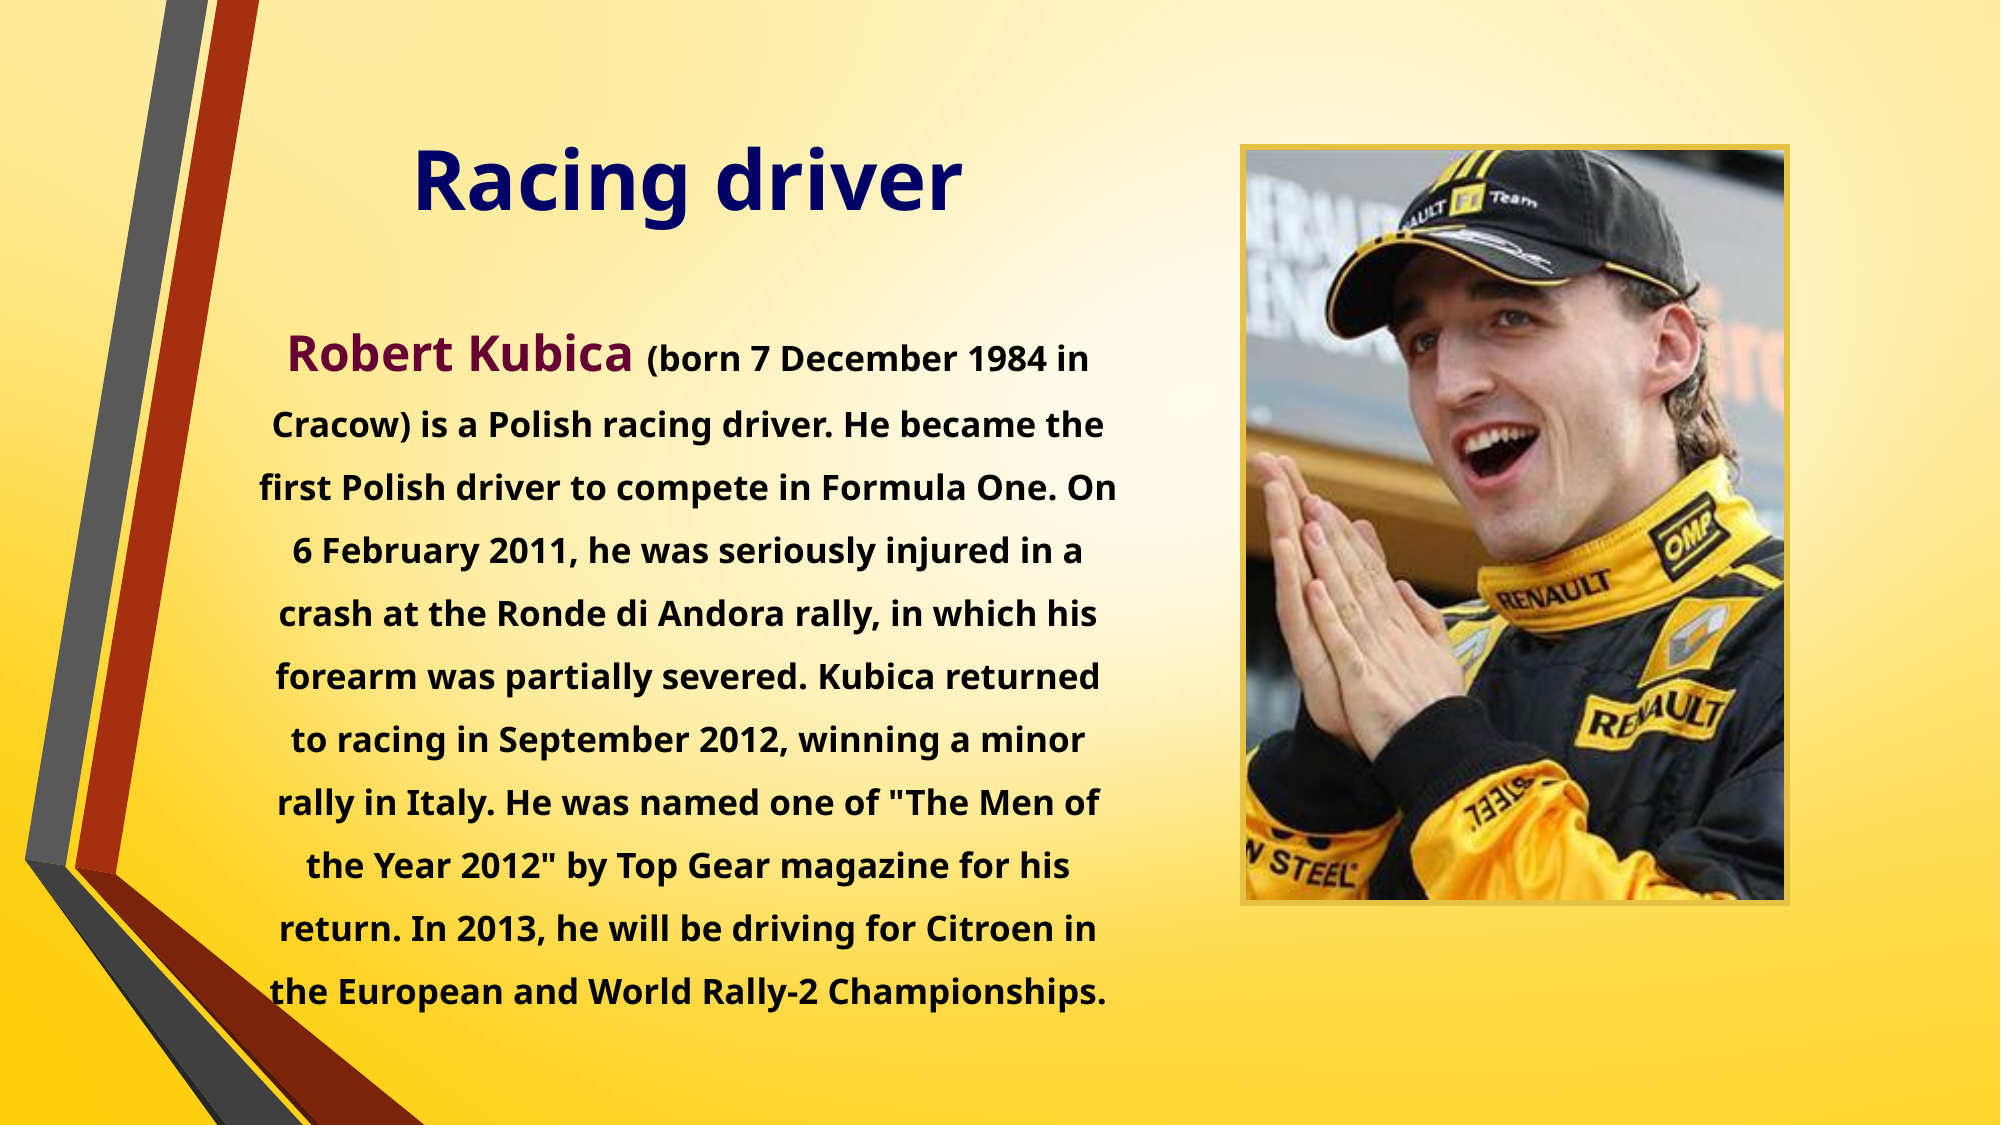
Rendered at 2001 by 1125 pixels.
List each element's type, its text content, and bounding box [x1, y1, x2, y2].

title Racing driver [243, 99, 1134, 235]
list Robert Kubica (born 7 December 1984 in Cracow) is a Polish racing driver. He became the first Polish driver to compete in Formula One. On 6 February 2011, he was seriously injured in a crash at the Ronde di Andora rally, in which his forearm was partially severed. Kubica returned to racing in September 2012, winning a minor rally in Italy. He was named one of "The Men of the Year 2012" by Top Gear magazine for his return. In 2013, he will be driving for Citroen in the European and World Rally-2 Championships. [243, 276, 1134, 1027]
picture [1245, 149, 1785, 901]
